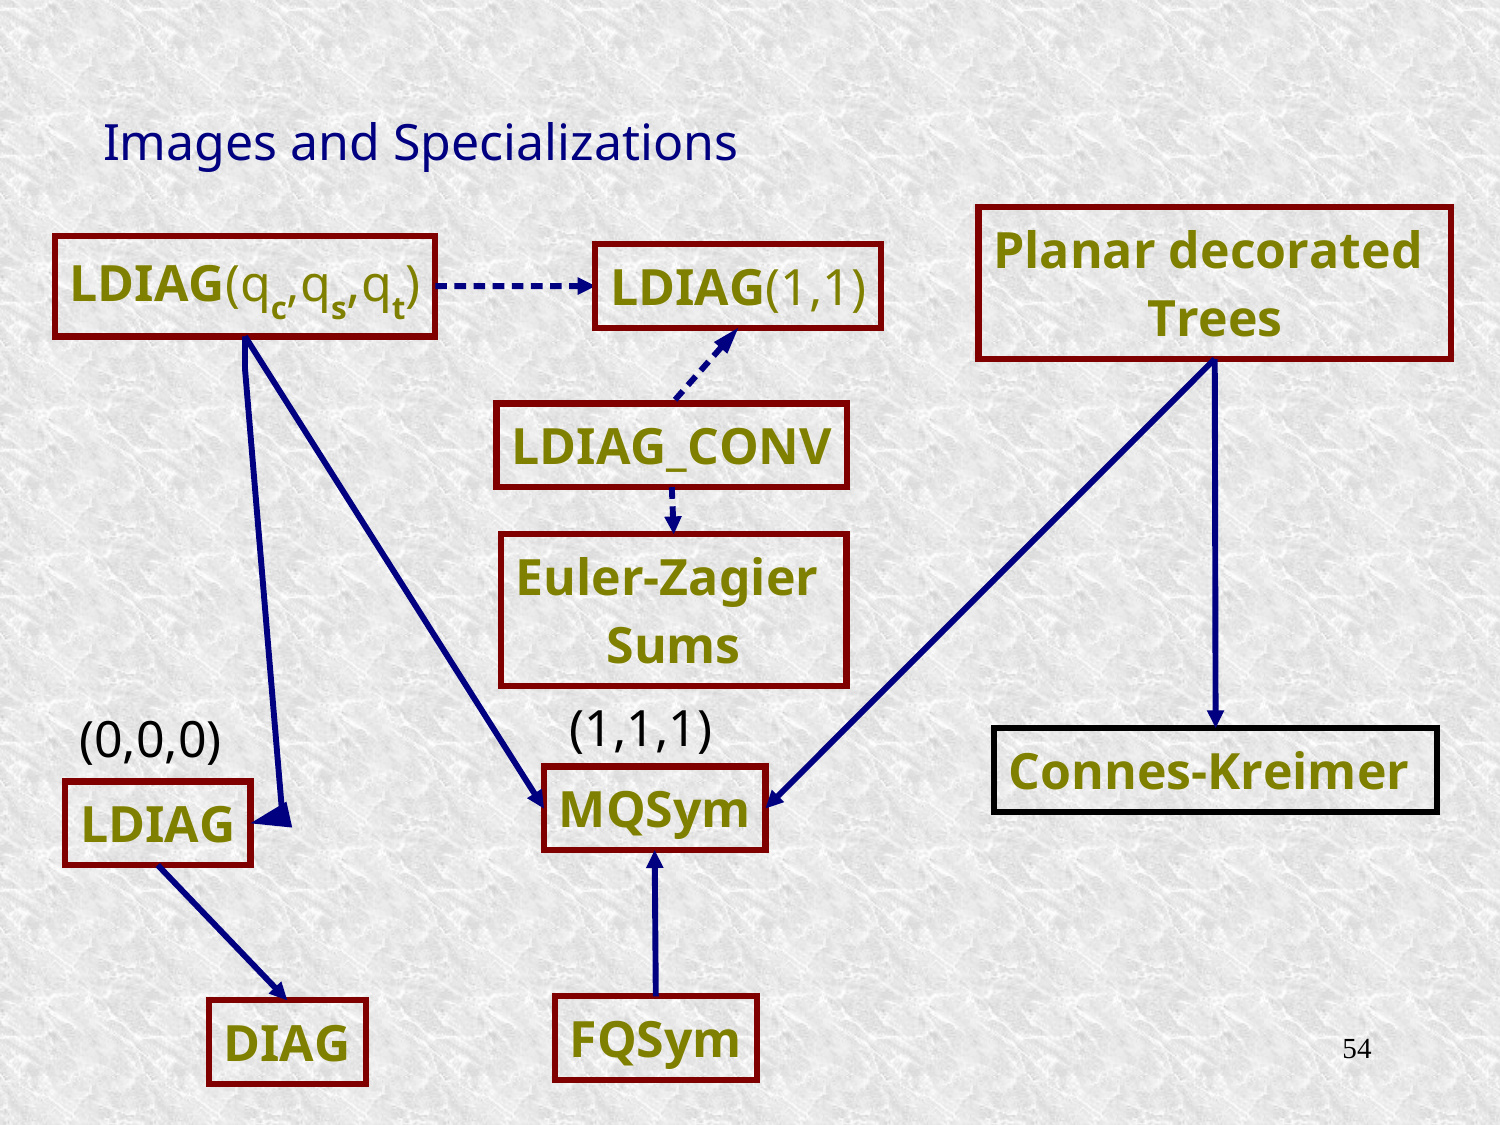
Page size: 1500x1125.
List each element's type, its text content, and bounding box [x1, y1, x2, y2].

text_box LDIAG(qc,qs,qt)‏ [54, 235, 436, 337]
text_box LDIAG(1,1)‏ [595, 244, 882, 328]
text_box Planar decorated Trees [978, 207, 1451, 360]
text_box LDIAG [65, 781, 251, 866]
text_box (1,1,1)‏ [537, 687, 745, 760]
text_box LDIAG_CONV [496, 403, 847, 488]
text_box MQSym [543, 766, 766, 851]
text_box (0,0,0)‏ [47, 696, 254, 772]
picture [0, 0, 1500, 1125]
text_box Images and Specializations [88, 88, 804, 173]
text_box DIAG [208, 1000, 366, 1084]
text_box Connes-Kreimer [994, 727, 1438, 812]
text_box Euler-Zagier Sums [501, 534, 847, 687]
text_box FQSym [554, 996, 757, 1081]
